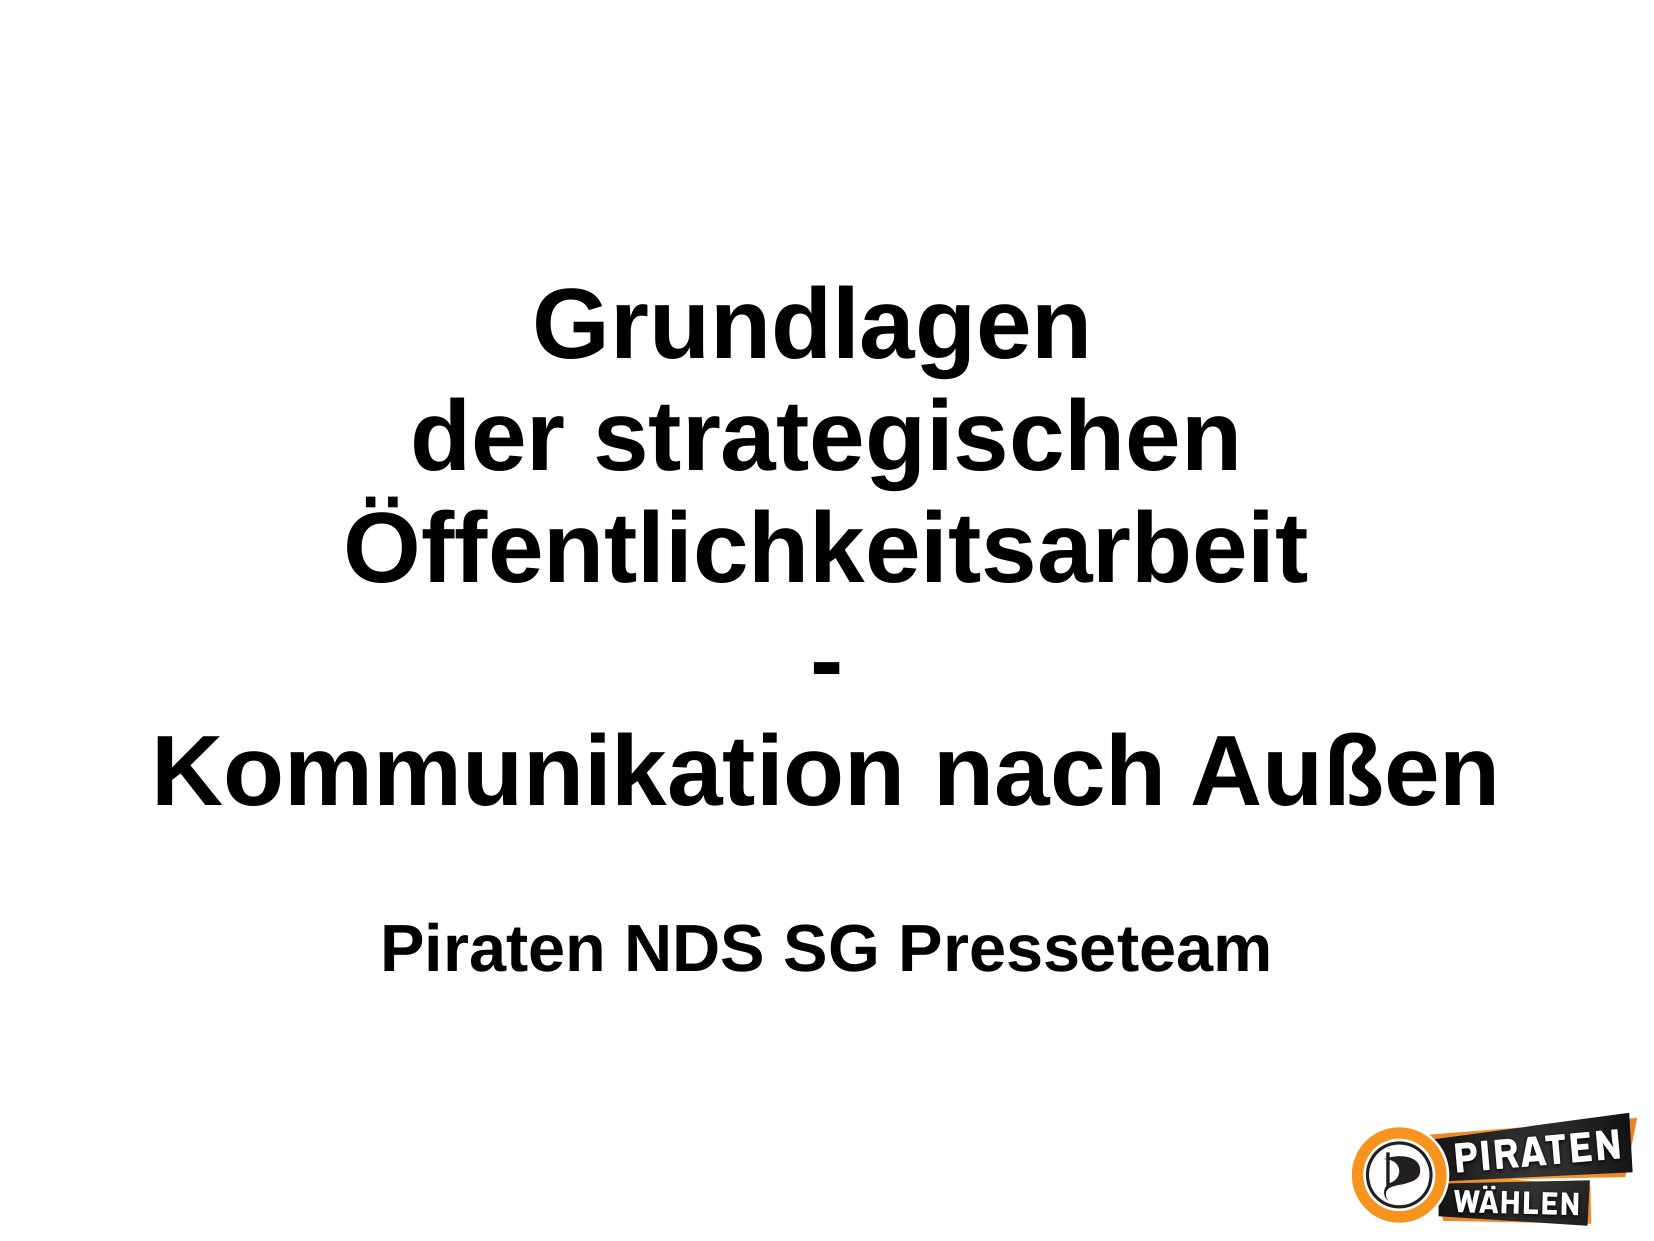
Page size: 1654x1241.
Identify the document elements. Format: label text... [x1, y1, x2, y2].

picture [1337, 1098, 1654, 1241]
subtitle Grundlagen der strategischen Öffentlichkeitsarbeit - Kommunikation nach Außen Piraten NDS SG Presseteam [82, 49, 1571, 1205]
